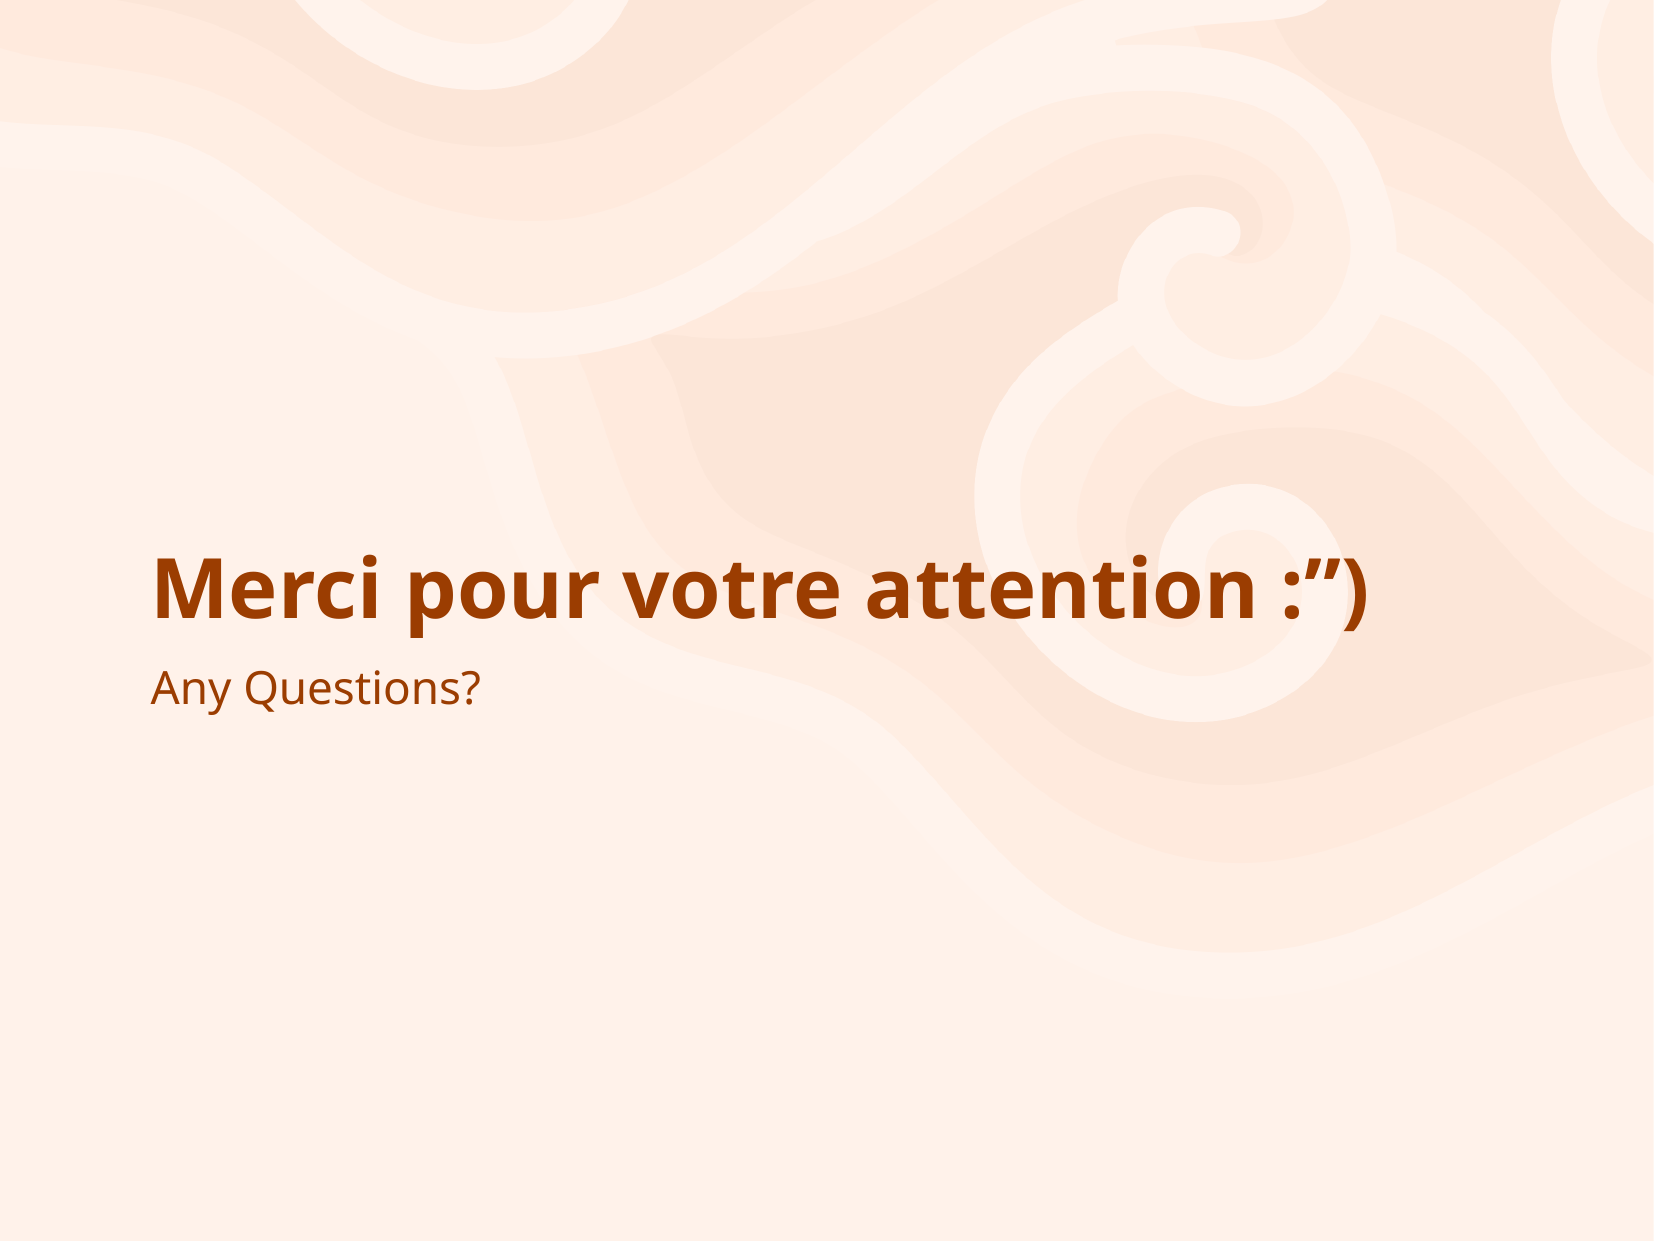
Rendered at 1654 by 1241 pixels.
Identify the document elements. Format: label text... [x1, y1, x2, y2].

text_box Any Questions? [135, 647, 1471, 718]
picture [0, 0, 1654, 1241]
text_box Merci pour votre attention :”) [135, 522, 1471, 641]
